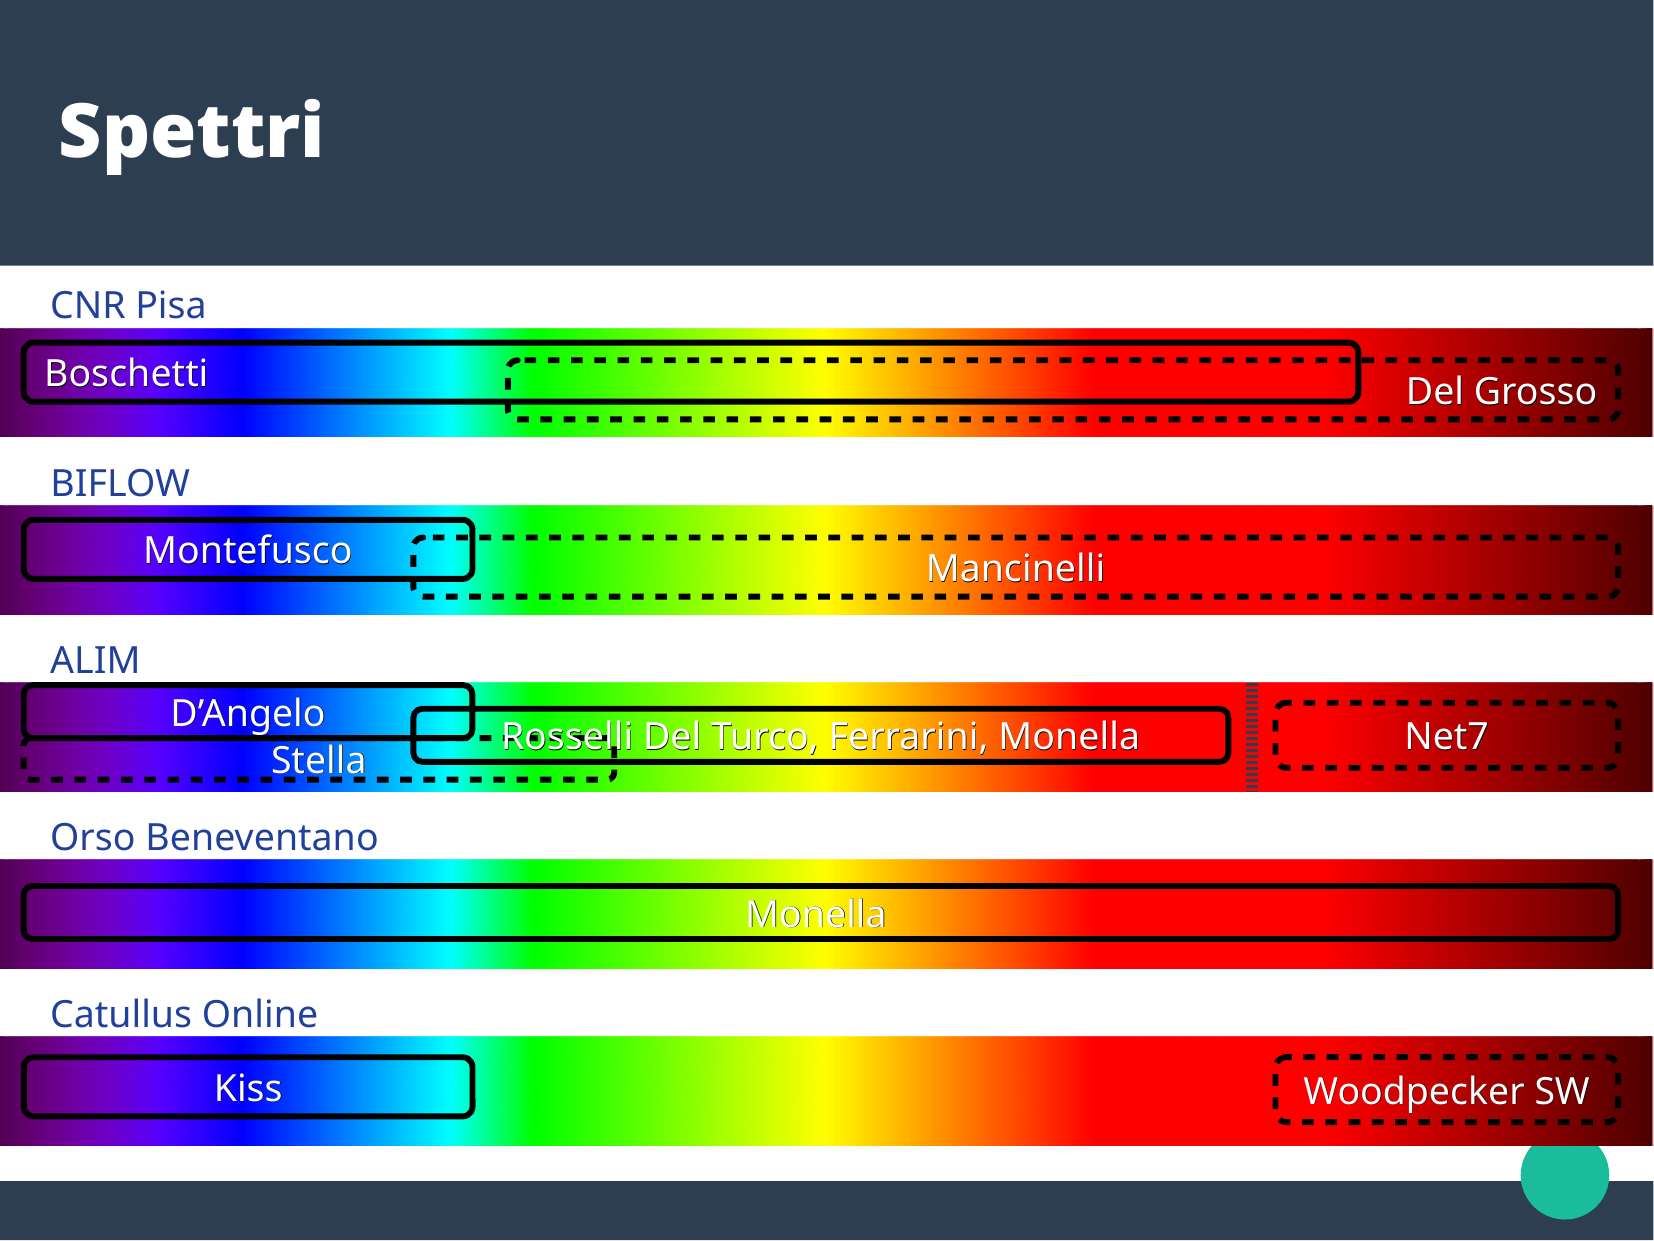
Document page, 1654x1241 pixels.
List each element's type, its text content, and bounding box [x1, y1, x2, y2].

text_box Kiss [23, 1057, 473, 1117]
picture [0, 682, 387, 792]
text_box Mancinelli [413, 537, 1619, 597]
title Spettri [59, 49, 1595, 207]
text_box D’Angelo [23, 685, 473, 738]
text_box Montefusco [23, 519, 473, 579]
picture [0, 1036, 1654, 1146]
text_box CNR Pisa [35, 271, 233, 331]
text_box Monella [23, 886, 1619, 940]
text_box Boschetti [23, 342, 1359, 402]
text_box Net7 [1275, 702, 1619, 768]
text_box Stella [23, 738, 615, 780]
text_box Catullus Online [35, 980, 351, 1039]
picture [0, 859, 1654, 969]
text_box Orso Beneventano [35, 803, 414, 862]
text_box Del Grosso [507, 360, 1619, 420]
text_box Woodpecker SW [1275, 1057, 1619, 1123]
text_box Rosselli Del Turco, Ferrarini, Monella [413, 708, 1229, 762]
picture [156, 682, 1654, 792]
picture [0, 328, 1654, 438]
text_box ALIM [35, 625, 156, 685]
text_box BIFLOW [35, 448, 210, 508]
picture [0, 505, 1654, 615]
